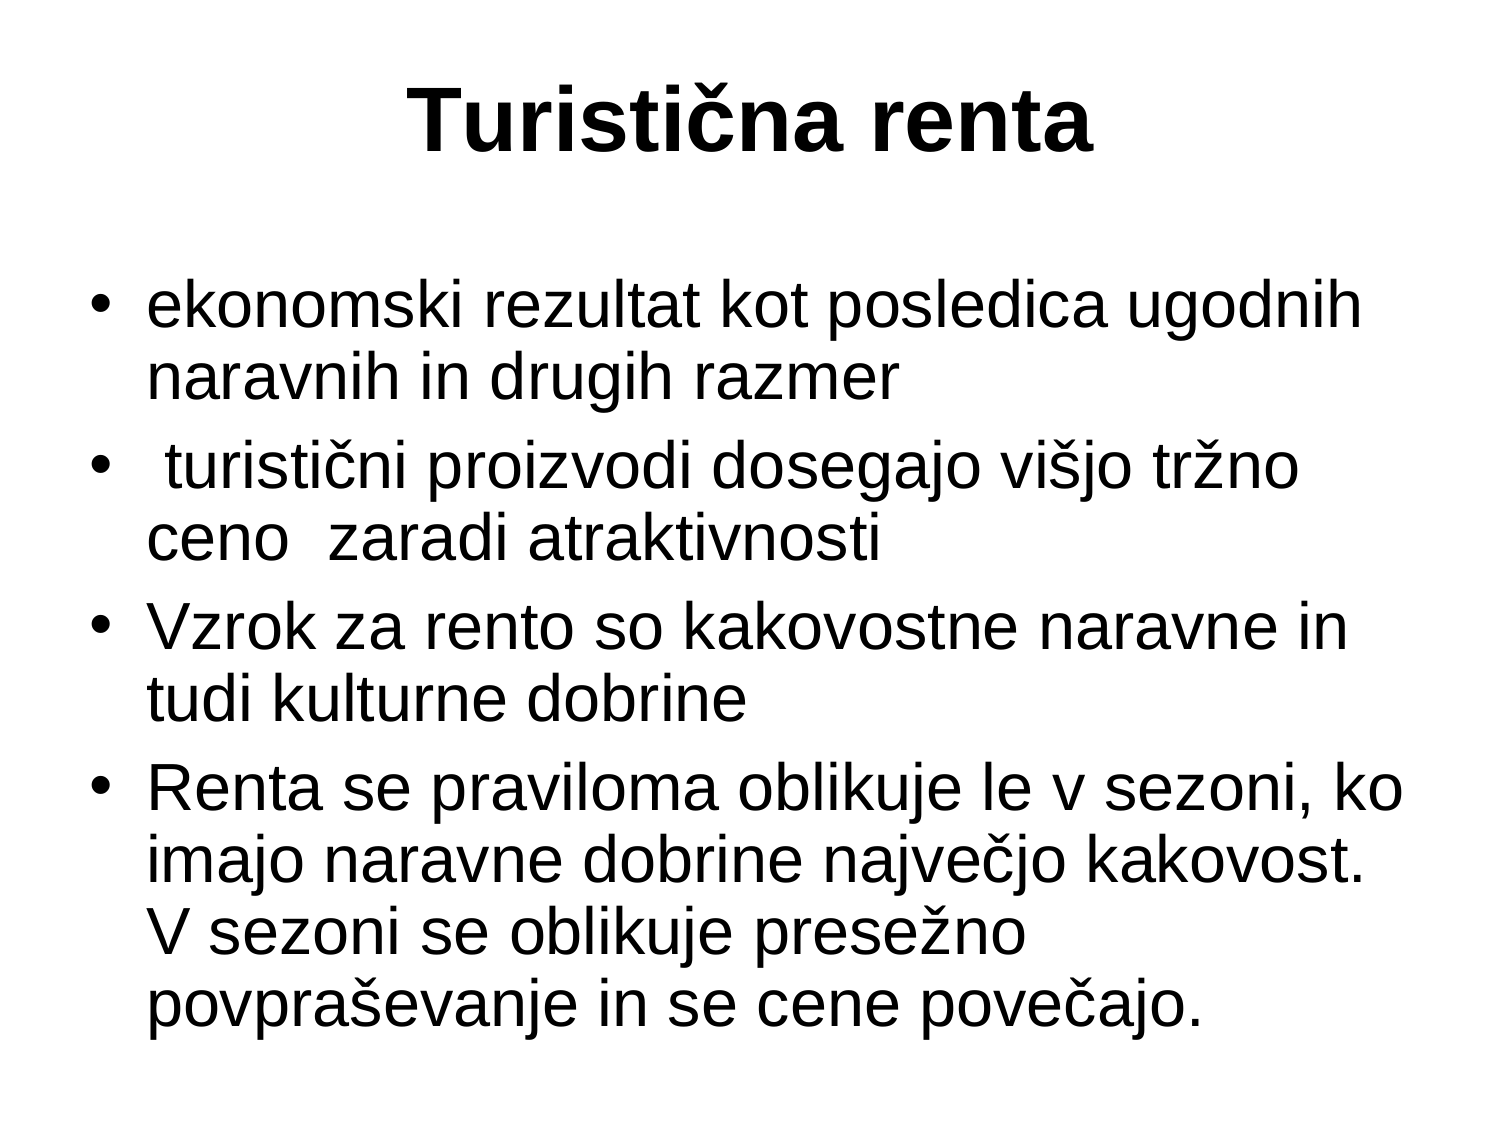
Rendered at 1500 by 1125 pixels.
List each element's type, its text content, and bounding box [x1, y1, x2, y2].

list ekonomski rezultat kot posledica ugodnih naravnih in drugih razmer turistični proizvodi dosegajo višjo tržno ceno zaradi atraktivnosti Vzrok za rento so kakovostne naravne in tudi kulturne dobrine Renta se praviloma oblikuje le v sezoni, ko imajo naravne dobrine največjo kakovost. V sezoni se oblikuje presežno povpraševanje in se cene povečajo. [75, 262, 1426, 1083]
title Turistična renta [75, 45, 1426, 185]
